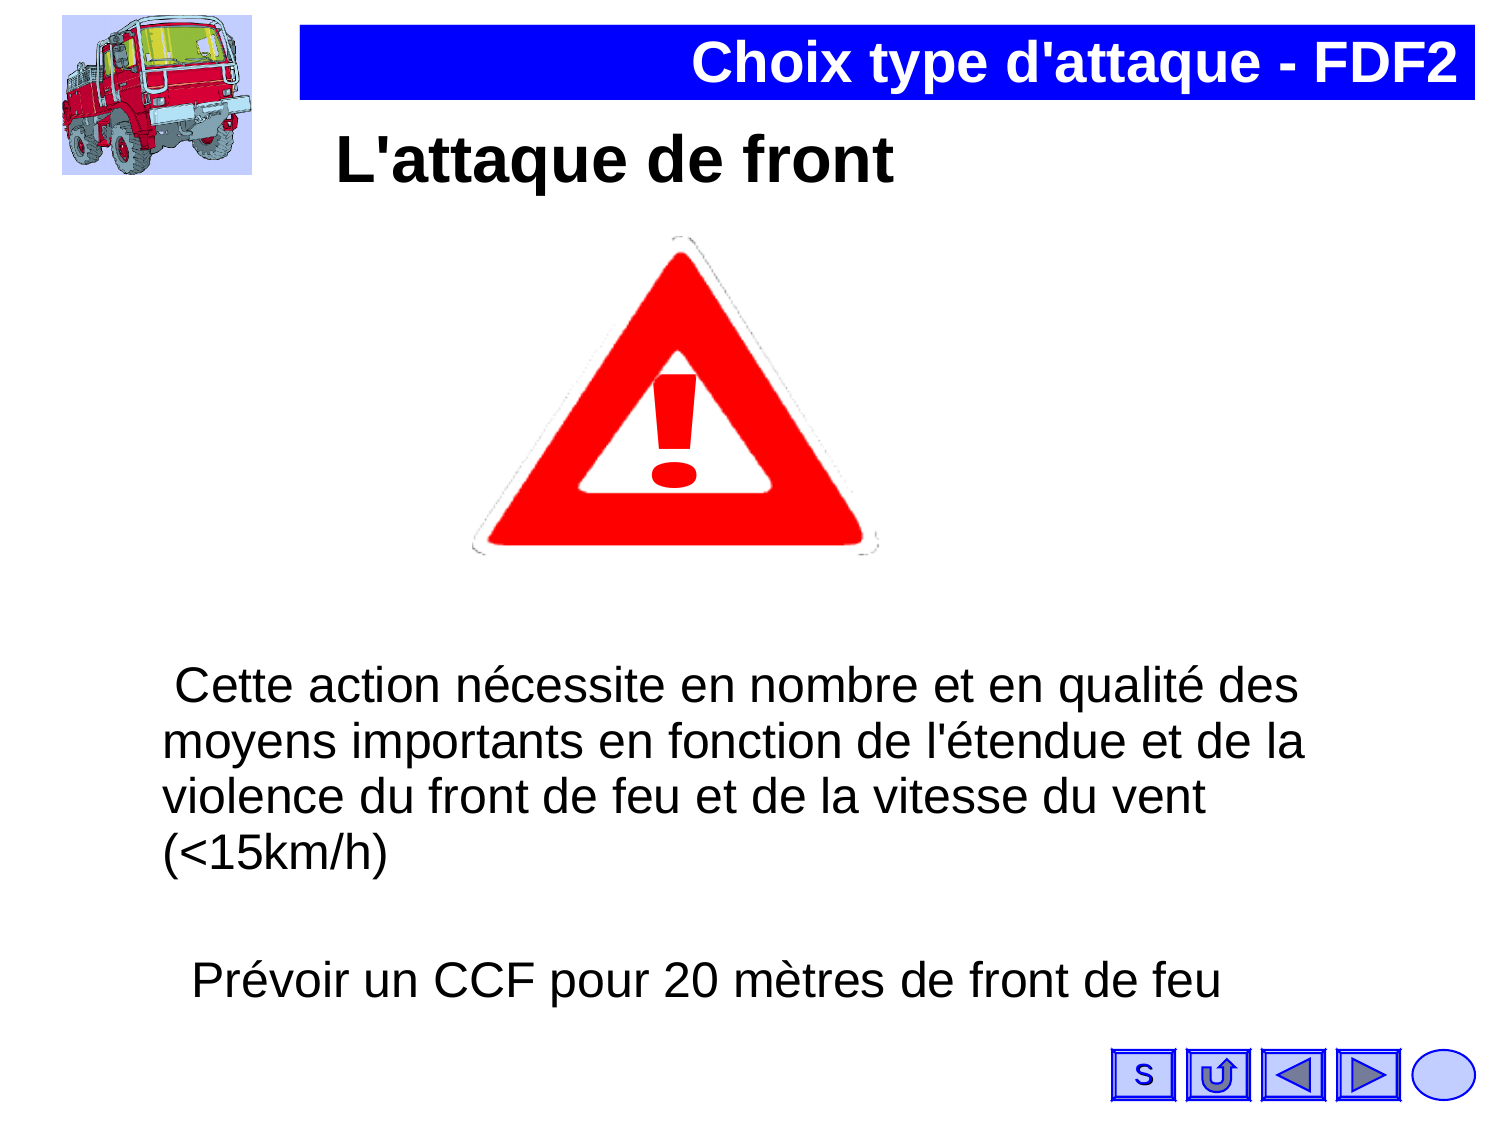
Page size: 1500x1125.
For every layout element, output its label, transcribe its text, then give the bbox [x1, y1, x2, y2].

picture [472, 236, 886, 562]
text_box [1412, 1049, 1476, 1101]
text_box Cette action nécessite en nombre et en qualité des moyens importants en fonction de l'étendue et de la violence du front de feu et de la vitesse du vent (<15km/h) [147, 649, 1418, 888]
text_box L'attaque de front [319, 118, 1092, 205]
text_box Prévoir un CCF pour 20 mètres de front de feu [177, 944, 1270, 1016]
text_box Choix type d'attaque - FDF2 [299, 24, 1475, 100]
